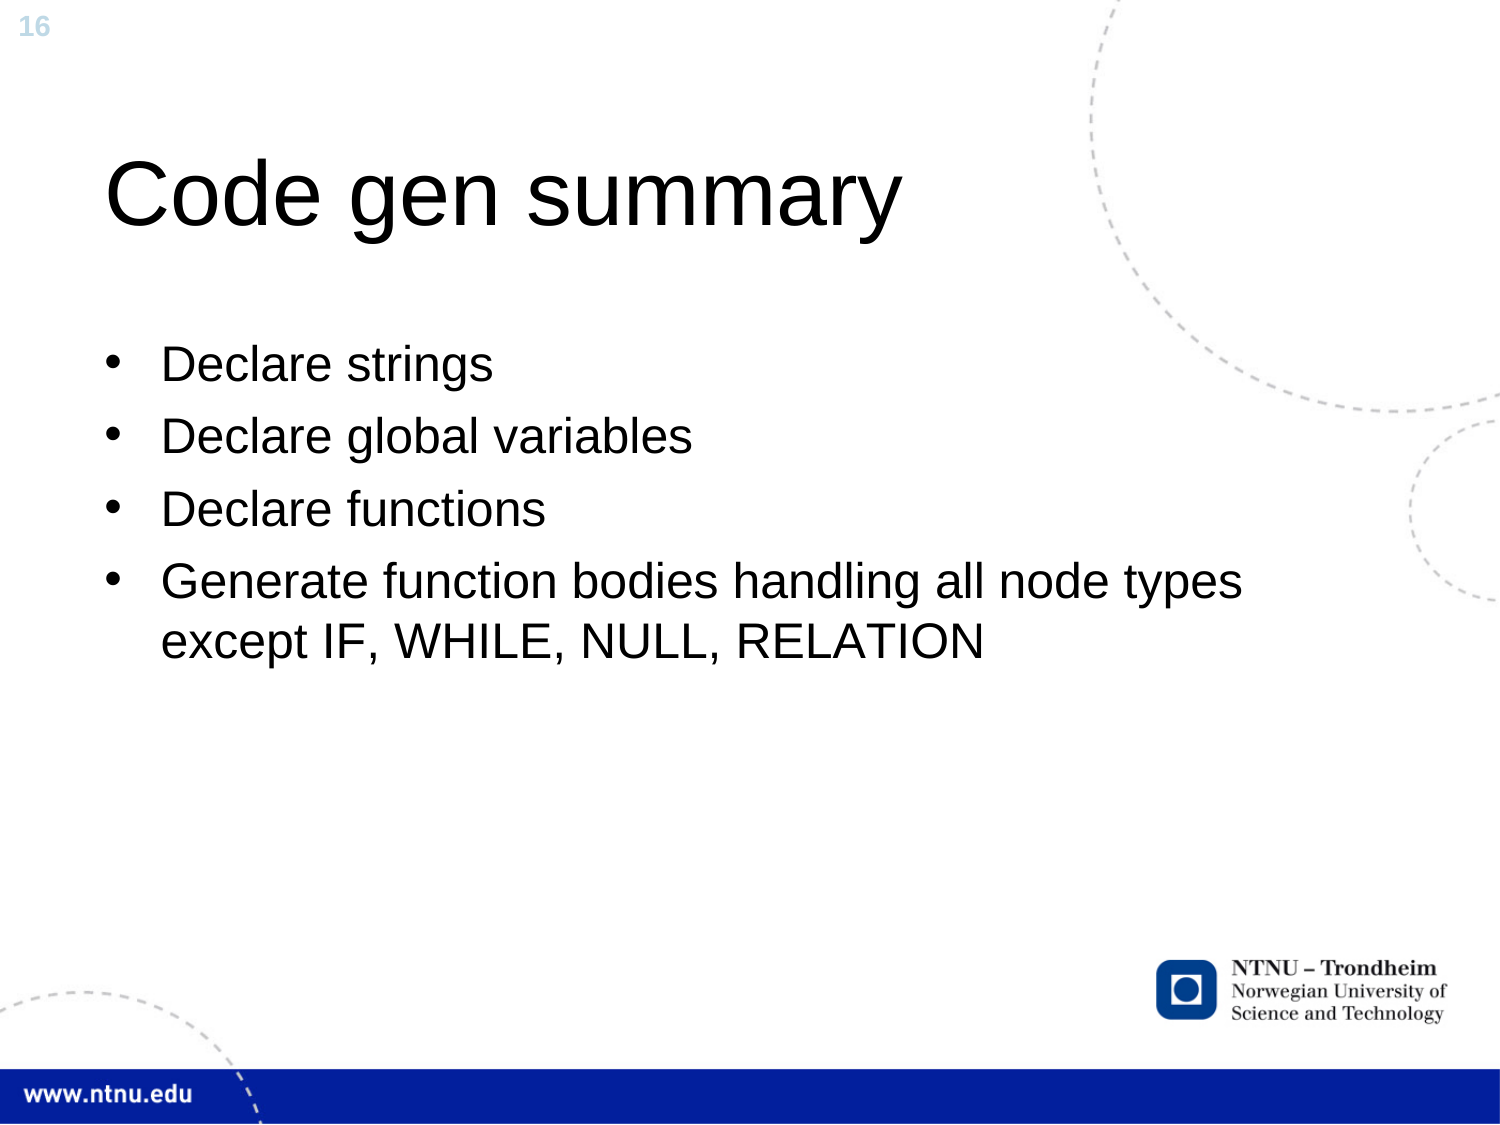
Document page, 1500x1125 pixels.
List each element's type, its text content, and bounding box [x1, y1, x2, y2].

picture [0, 0, 1500, 1125]
title Code gen summary [89, 87, 1365, 291]
list Declare strings Declare global variables Declare functions Generate function bodies handling all node types except IF, WHILE, NULL, RELATION [89, 323, 1365, 902]
